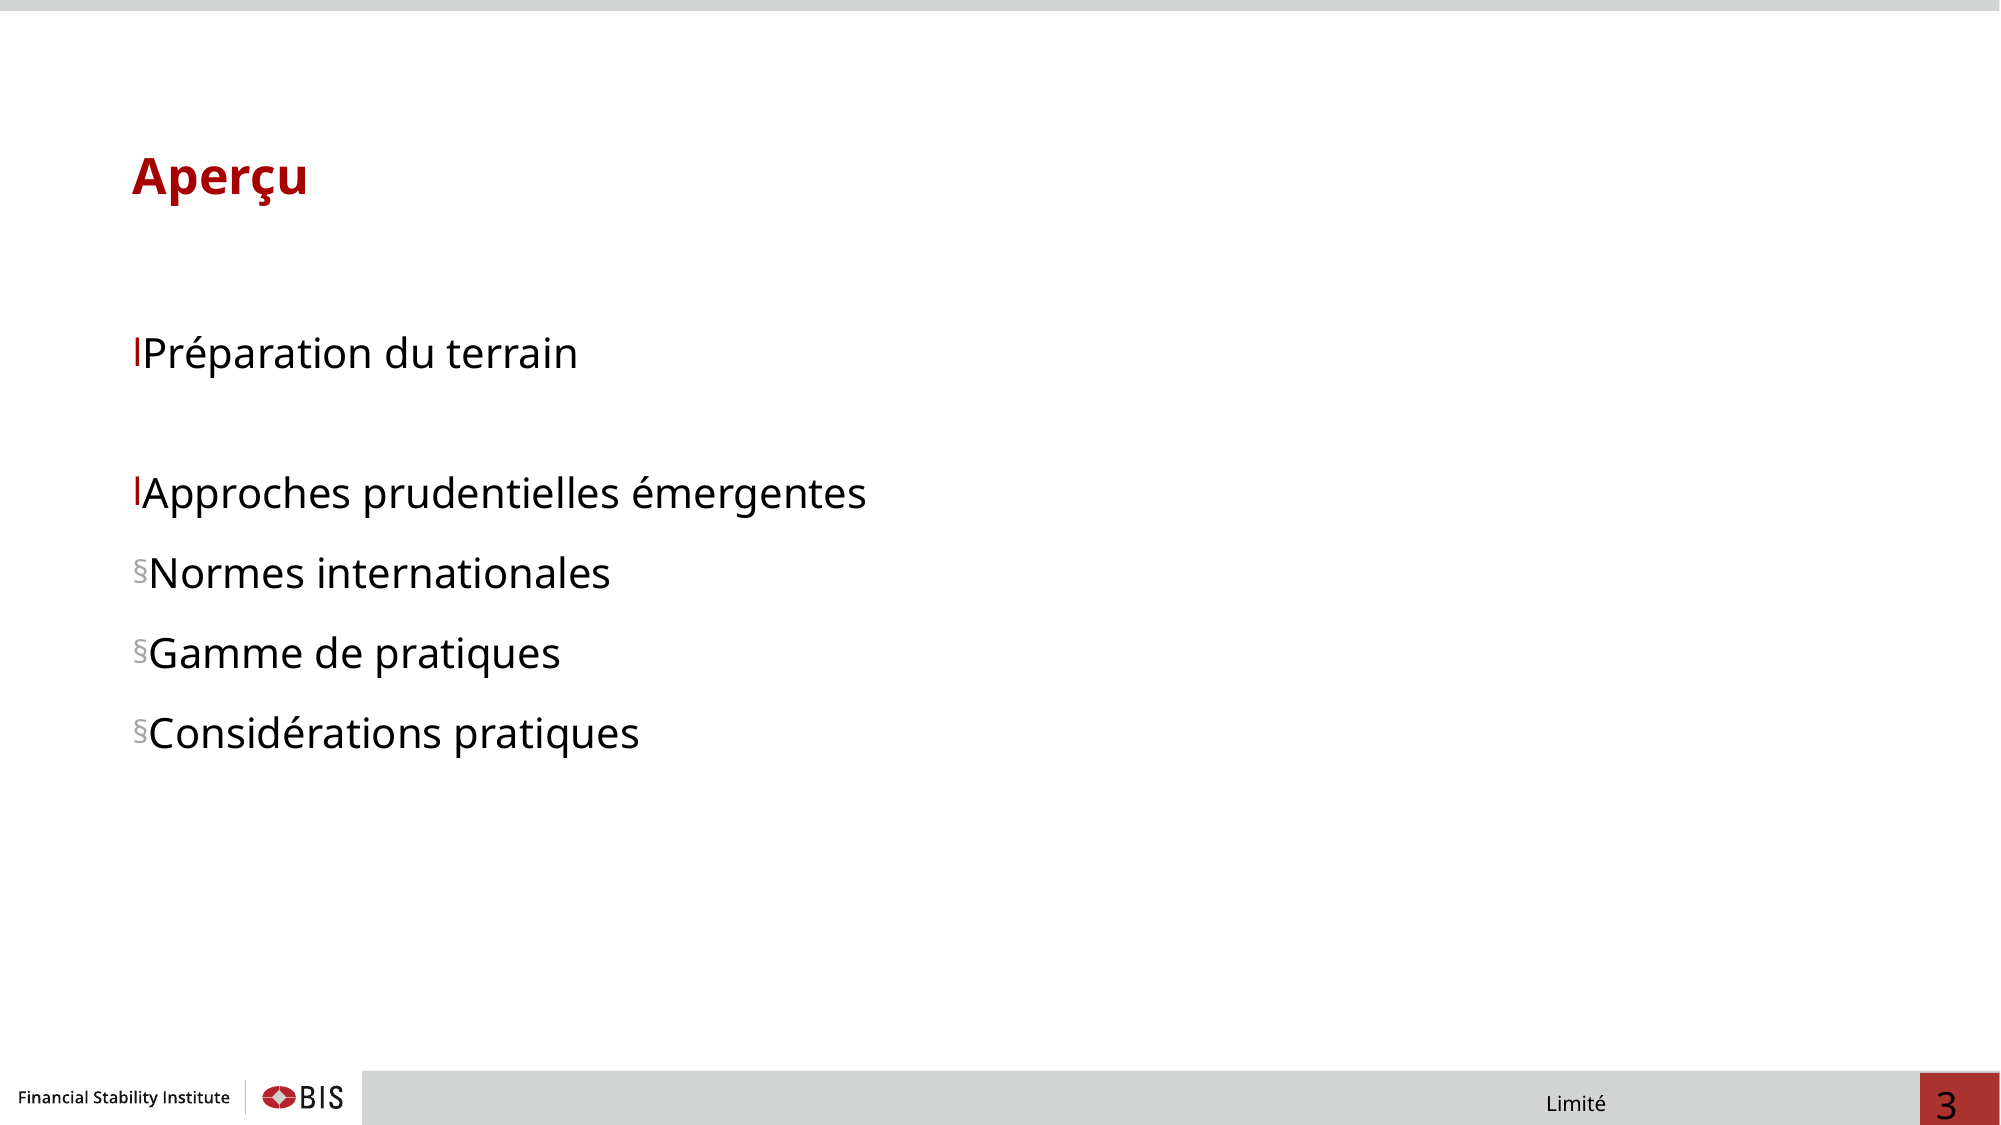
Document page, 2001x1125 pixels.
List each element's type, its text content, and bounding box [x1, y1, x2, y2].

list Préparation du terrain Approches prudentielles émergentes Normes internationales Gamme de pratiques Considérations pratiques [117, 314, 1867, 1012]
text_box [1921, 1074, 2000, 1125]
title Aperçu [118, 137, 1863, 214]
